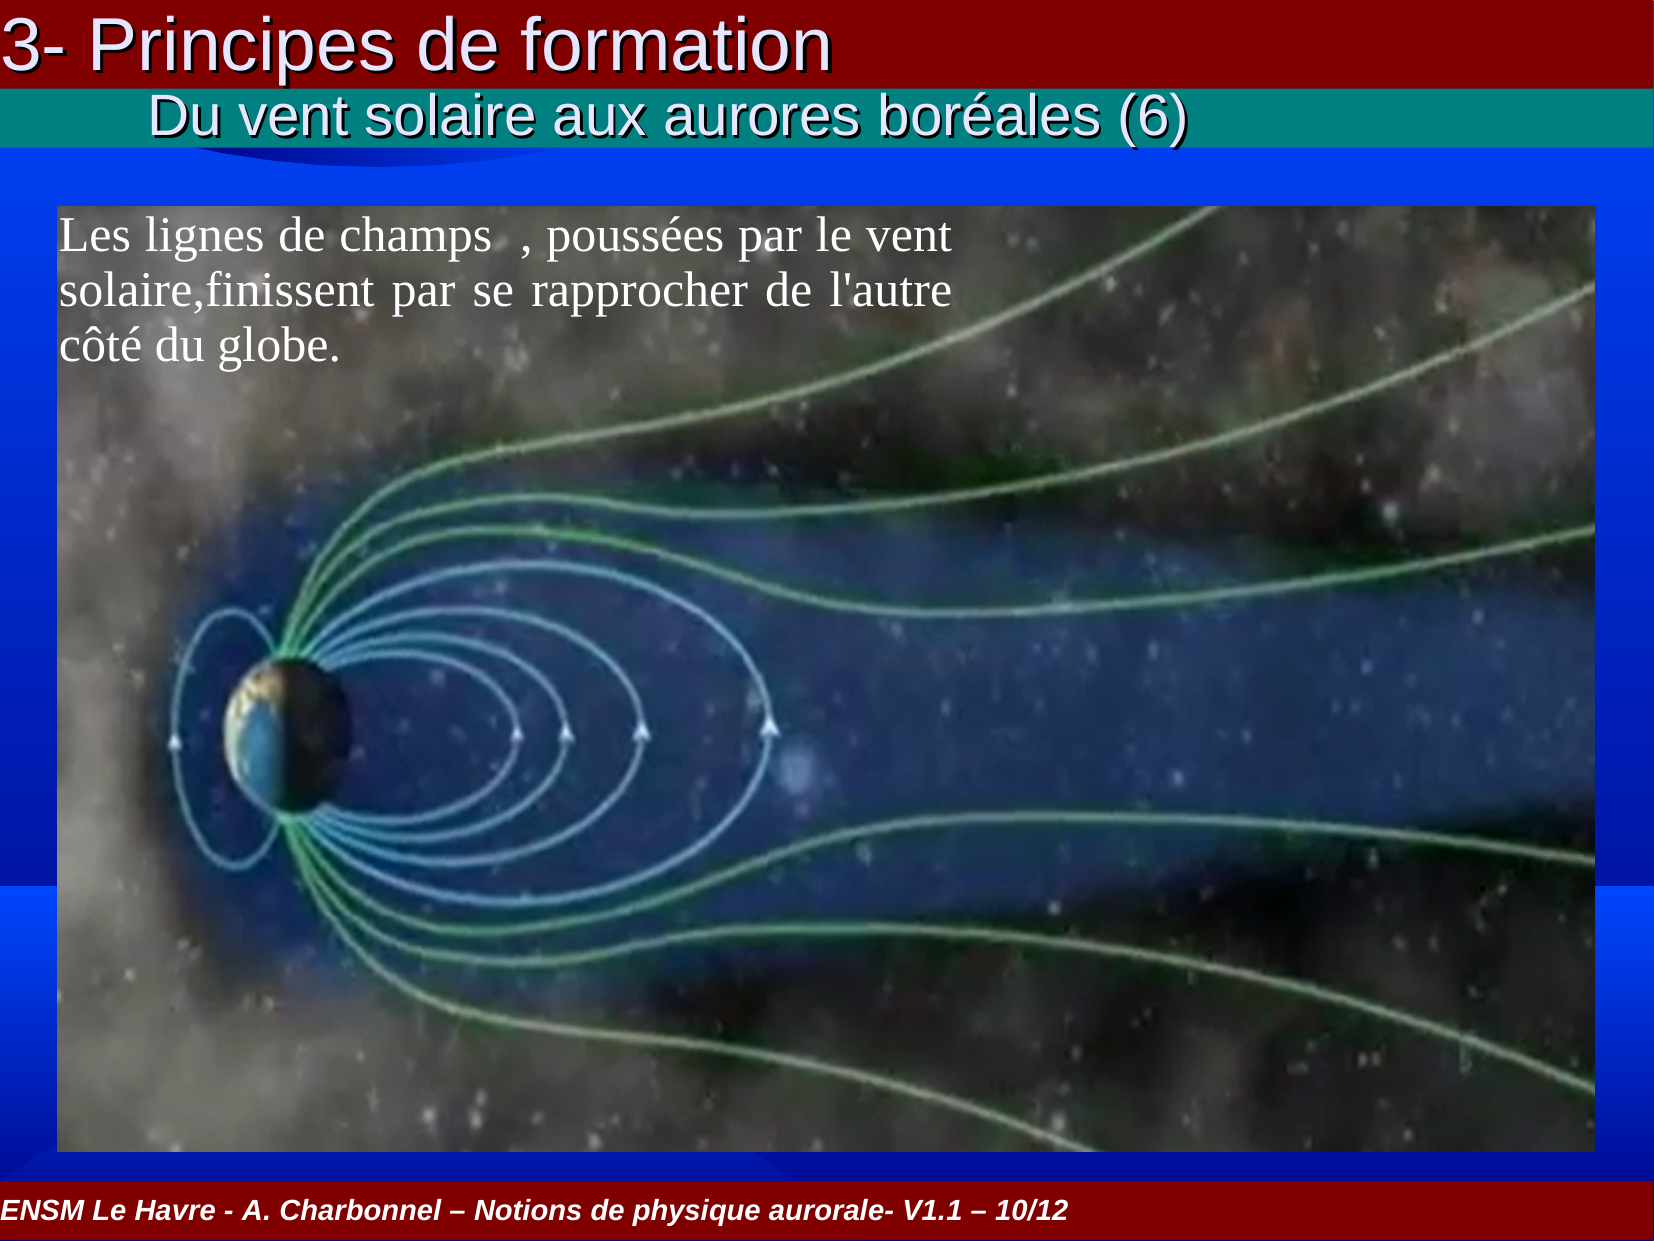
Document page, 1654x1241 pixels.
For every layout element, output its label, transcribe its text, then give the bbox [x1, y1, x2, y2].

title 3- Principes de formation [0, 0, 1654, 89]
text_box ENSM Le Havre - A. Charbonnel – Notions de physique aurorale- V1.1 – 10/12 [0, 1181, 1654, 1241]
title Du vent solaire aux aurores boréales (6) [0, 89, 1654, 148]
picture [57, 206, 1595, 1152]
text_box Les lignes de champs , poussées par le vent solaire,finissent par se rapprocher de l'autre côté du globe. [59, 206, 975, 562]
